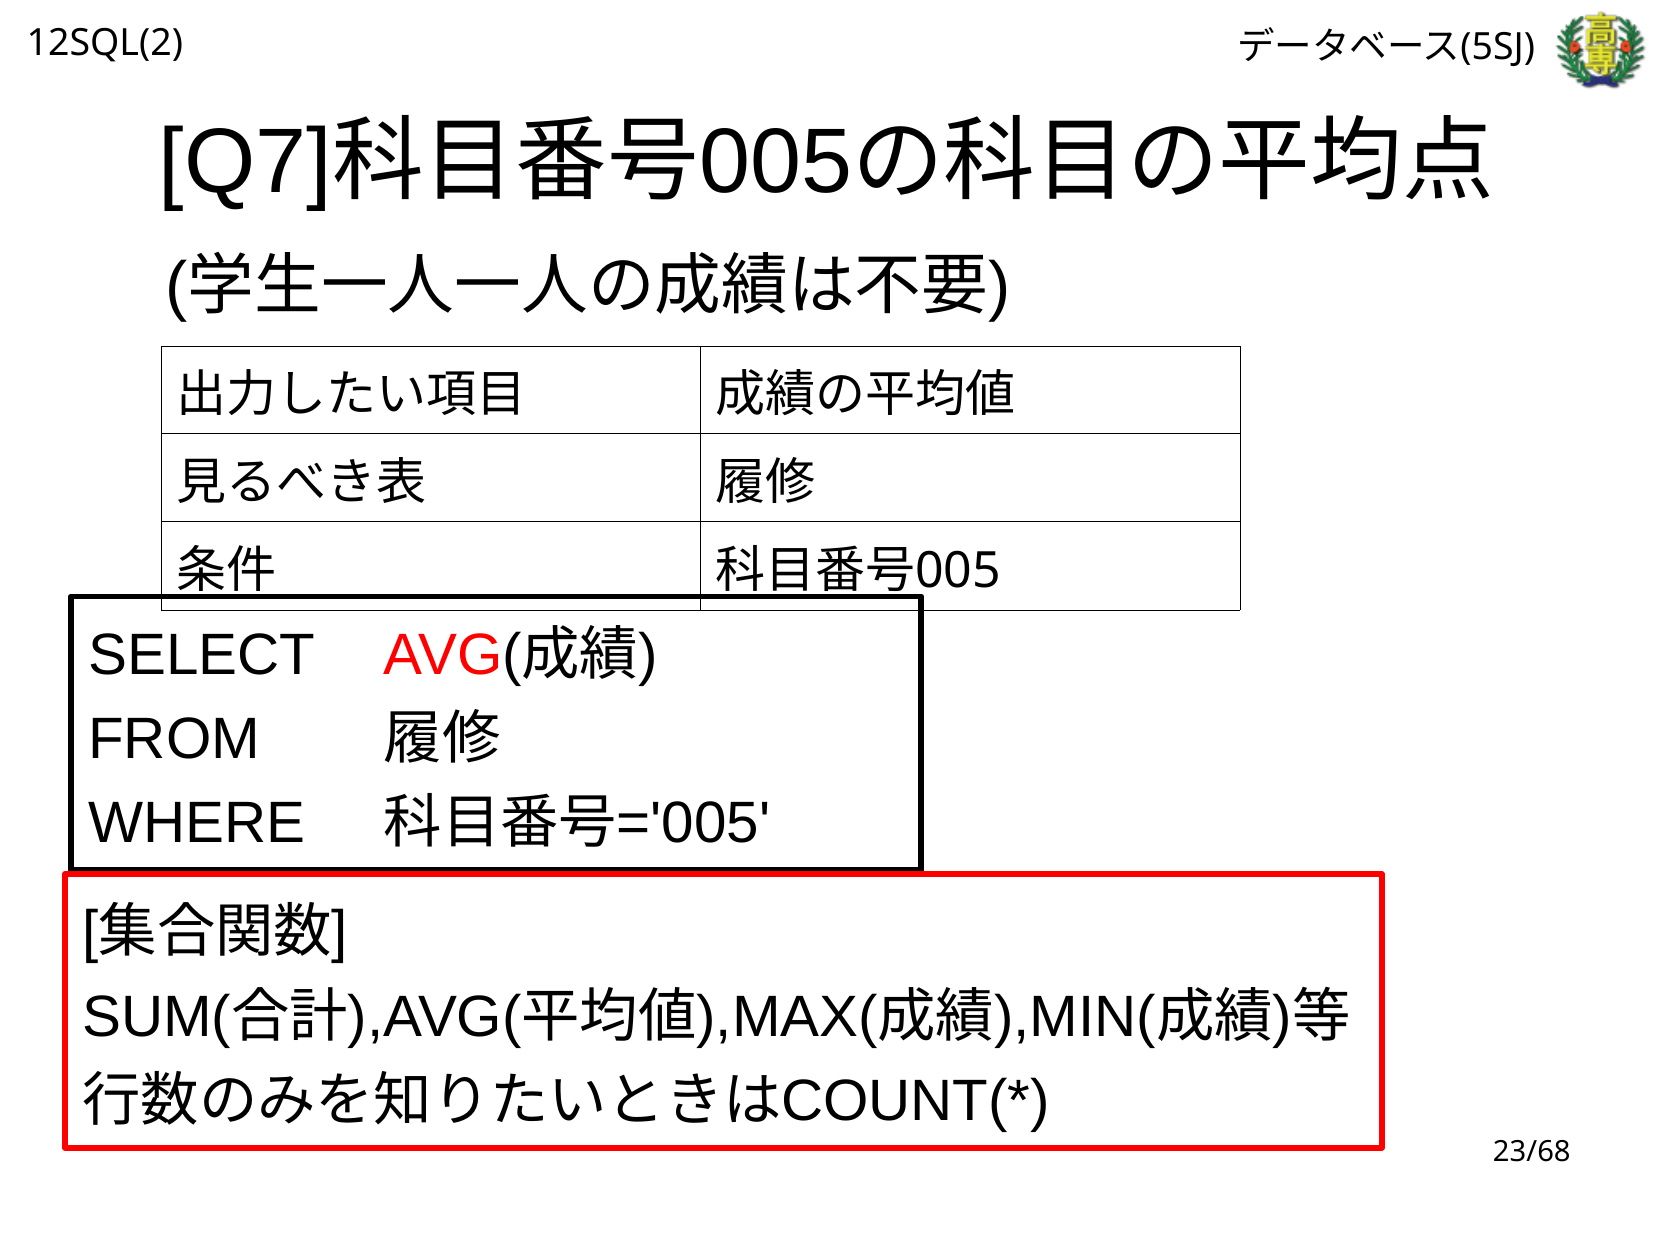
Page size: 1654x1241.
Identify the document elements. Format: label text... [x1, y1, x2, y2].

title [Q7]科目番号005の科目の平均点 [82, 49, 1571, 257]
table_cell 科目番号005 [701, 522, 1240, 610]
text_box [集合関数] SUM(合計),AVG(平均値),MAX(成績),MIN(成績)等 行数のみを知りたいときはCOUNT(*) [64, 874, 1382, 1123]
table_header 成績の平均値 [701, 347, 1240, 433]
table_cell 履修 [701, 434, 1240, 521]
text_box SELECT AVG(成績) FROM 履修 WHERE 科目番号='005' [70, 596, 922, 840]
table_header 出力したい項目 [162, 347, 700, 433]
table_cell 見るべき表 [162, 434, 700, 521]
list (学生一人一人の成績は不要) [165, 231, 1538, 331]
picture [1553, 2, 1650, 99]
table_cell 条件 [162, 522, 700, 610]
